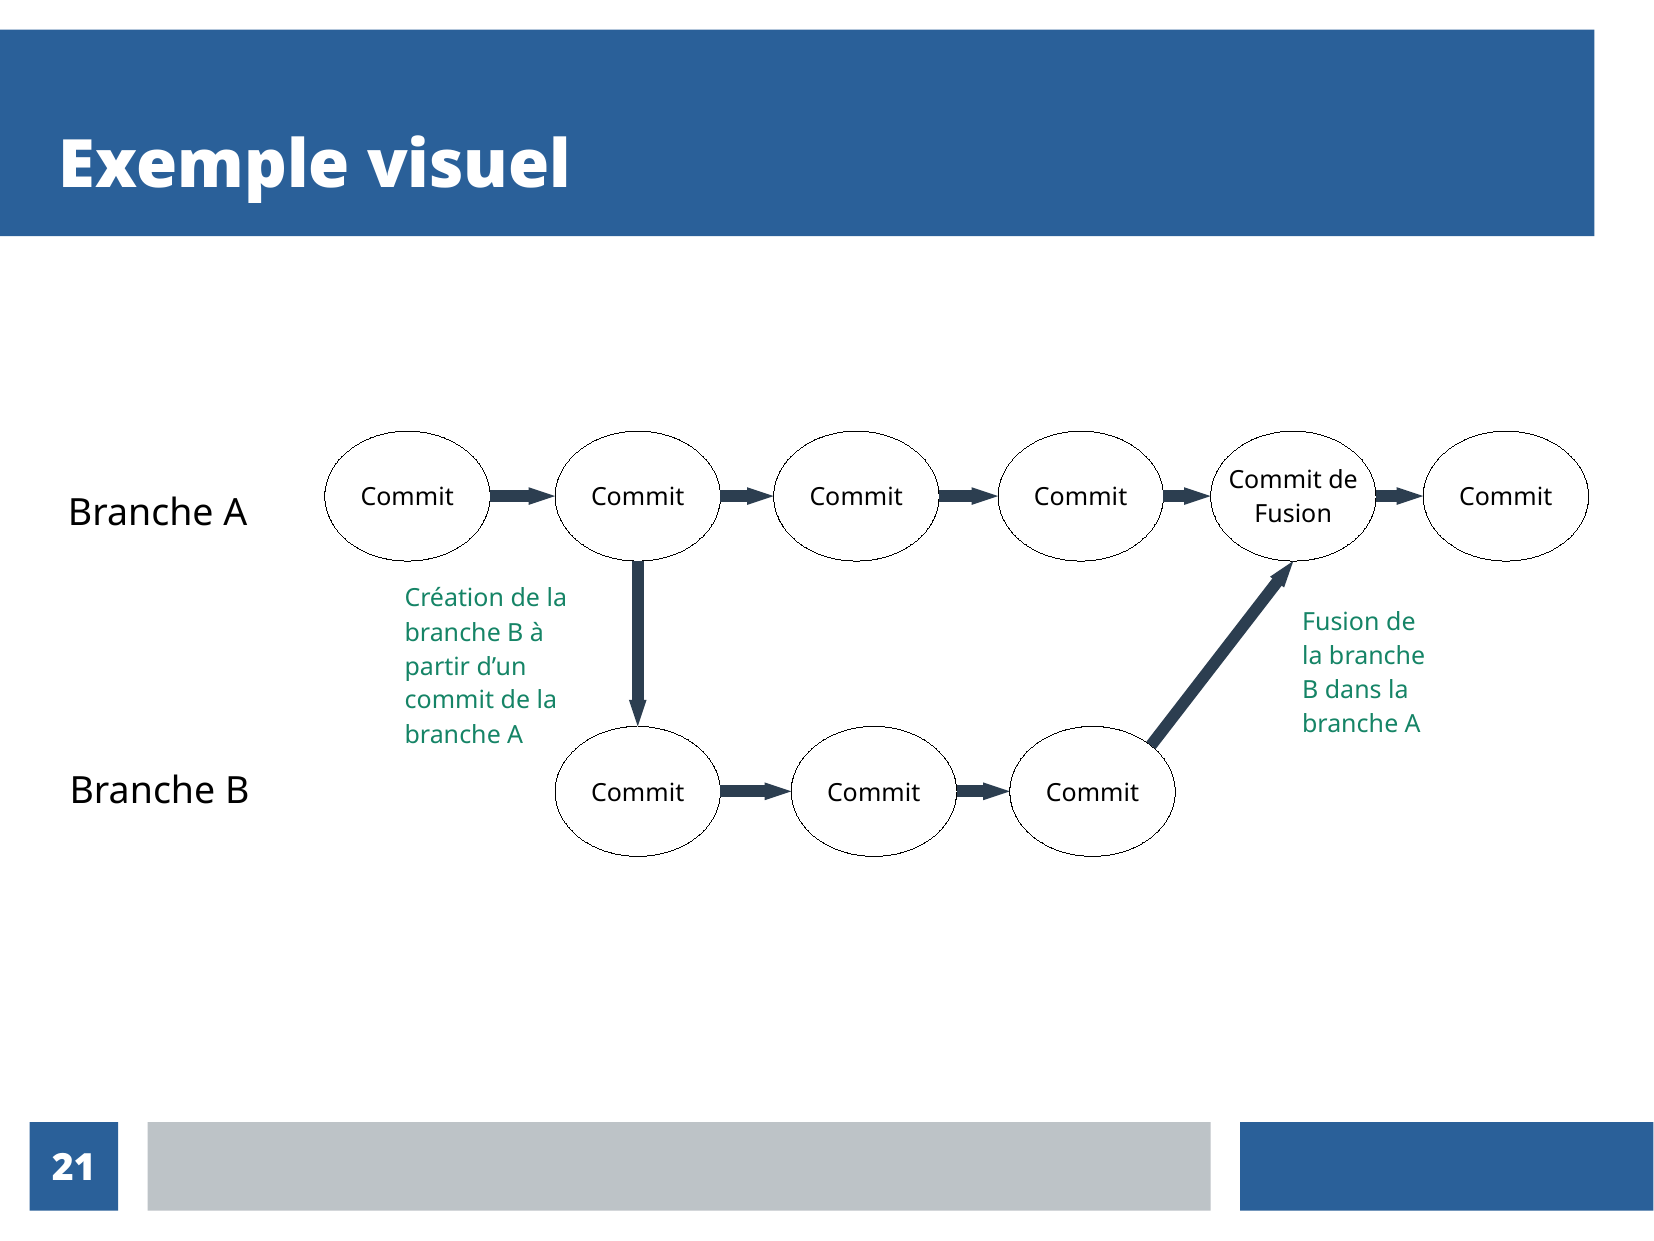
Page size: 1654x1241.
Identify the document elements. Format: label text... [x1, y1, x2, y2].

title Exemple visuel [59, 59, 1595, 207]
text_box Branche B [54, 755, 278, 819]
text_box Commit de Fusion [1210, 431, 1376, 562]
text_box Commit [773, 431, 939, 562]
text_box Commit [998, 431, 1164, 562]
text_box Commit [324, 431, 490, 562]
text_box Commit [1009, 726, 1176, 857]
text_box Commit [791, 726, 957, 857]
text_box Création de la branche B à partir d’un commit de la branche A [389, 572, 626, 735]
text_box Commit [555, 726, 721, 857]
text_box Fusion de la branche B dans la branche A [1287, 596, 1453, 737]
text_box Commit [555, 431, 721, 561]
text_box Branche A [53, 478, 276, 541]
text_box Commit [1423, 431, 1589, 562]
